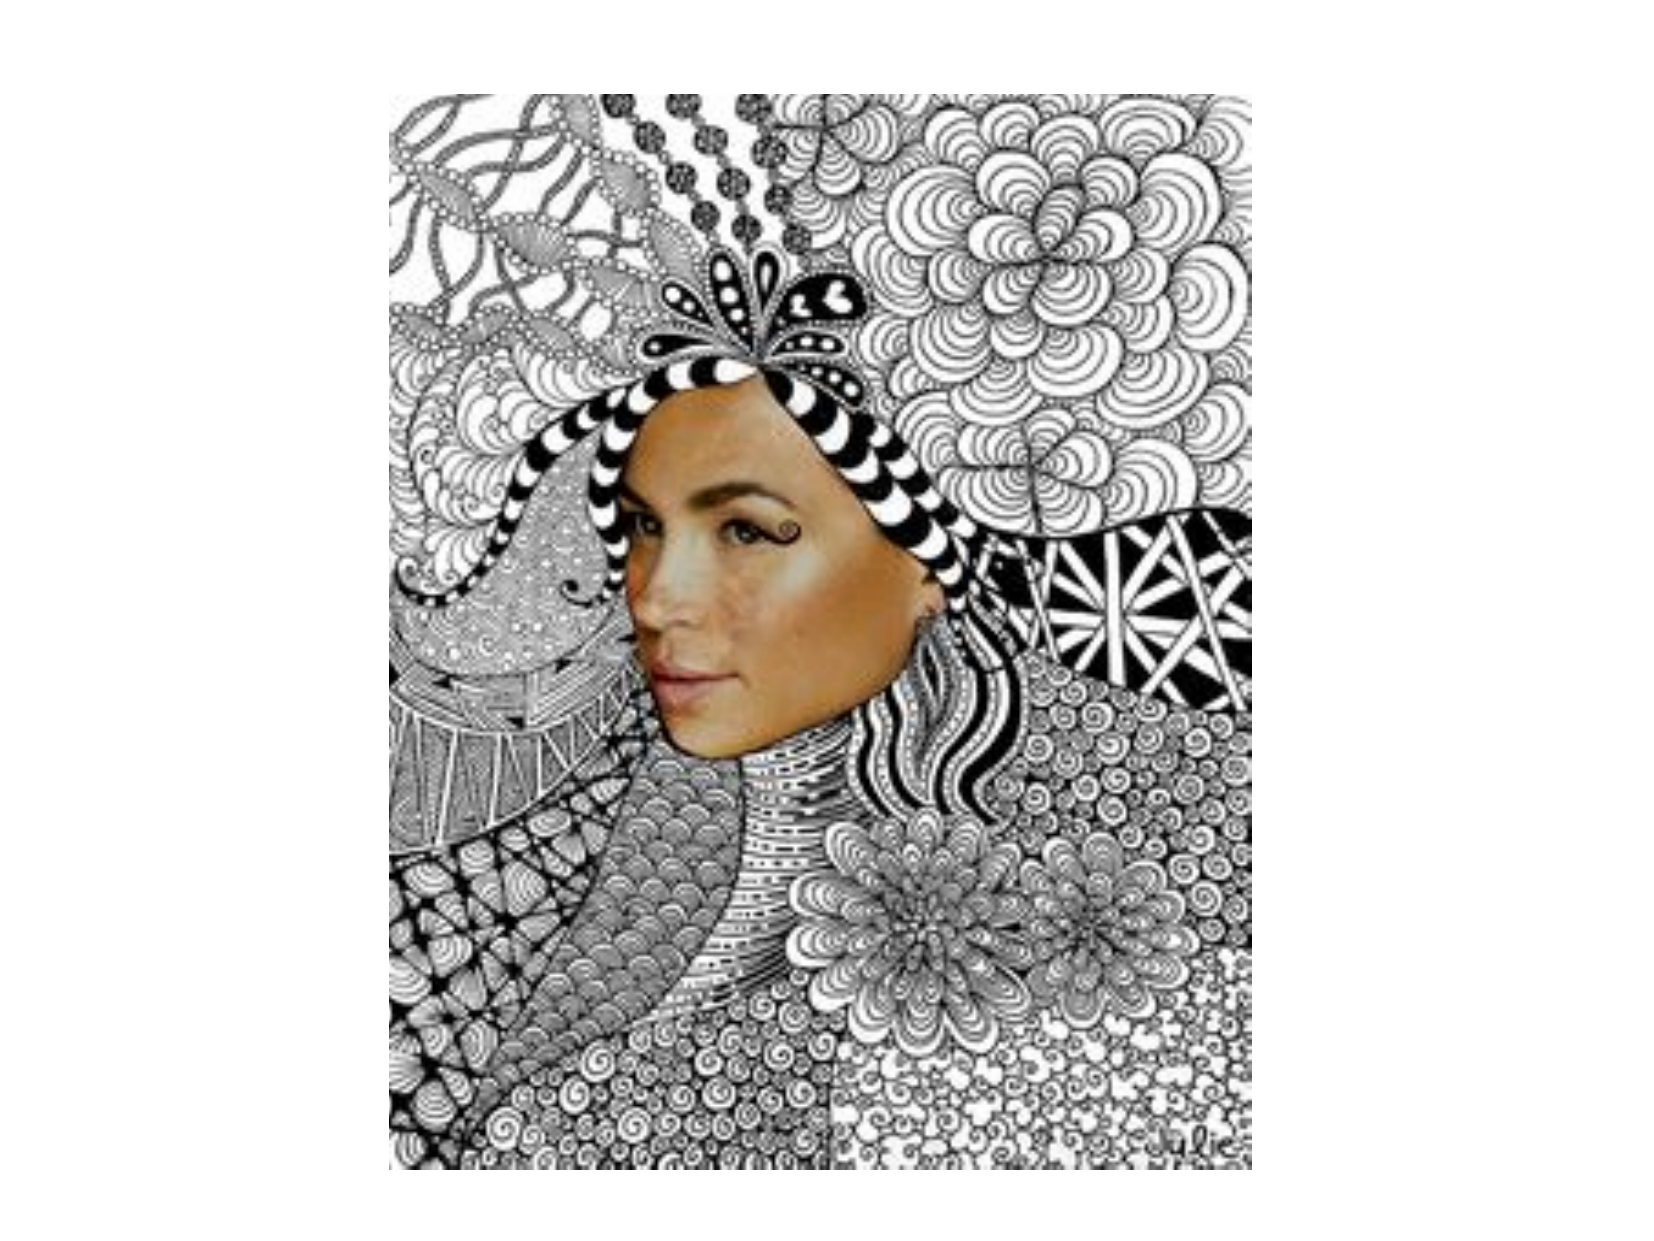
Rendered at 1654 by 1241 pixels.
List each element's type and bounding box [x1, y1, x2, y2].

picture [389, 94, 1252, 1170]
